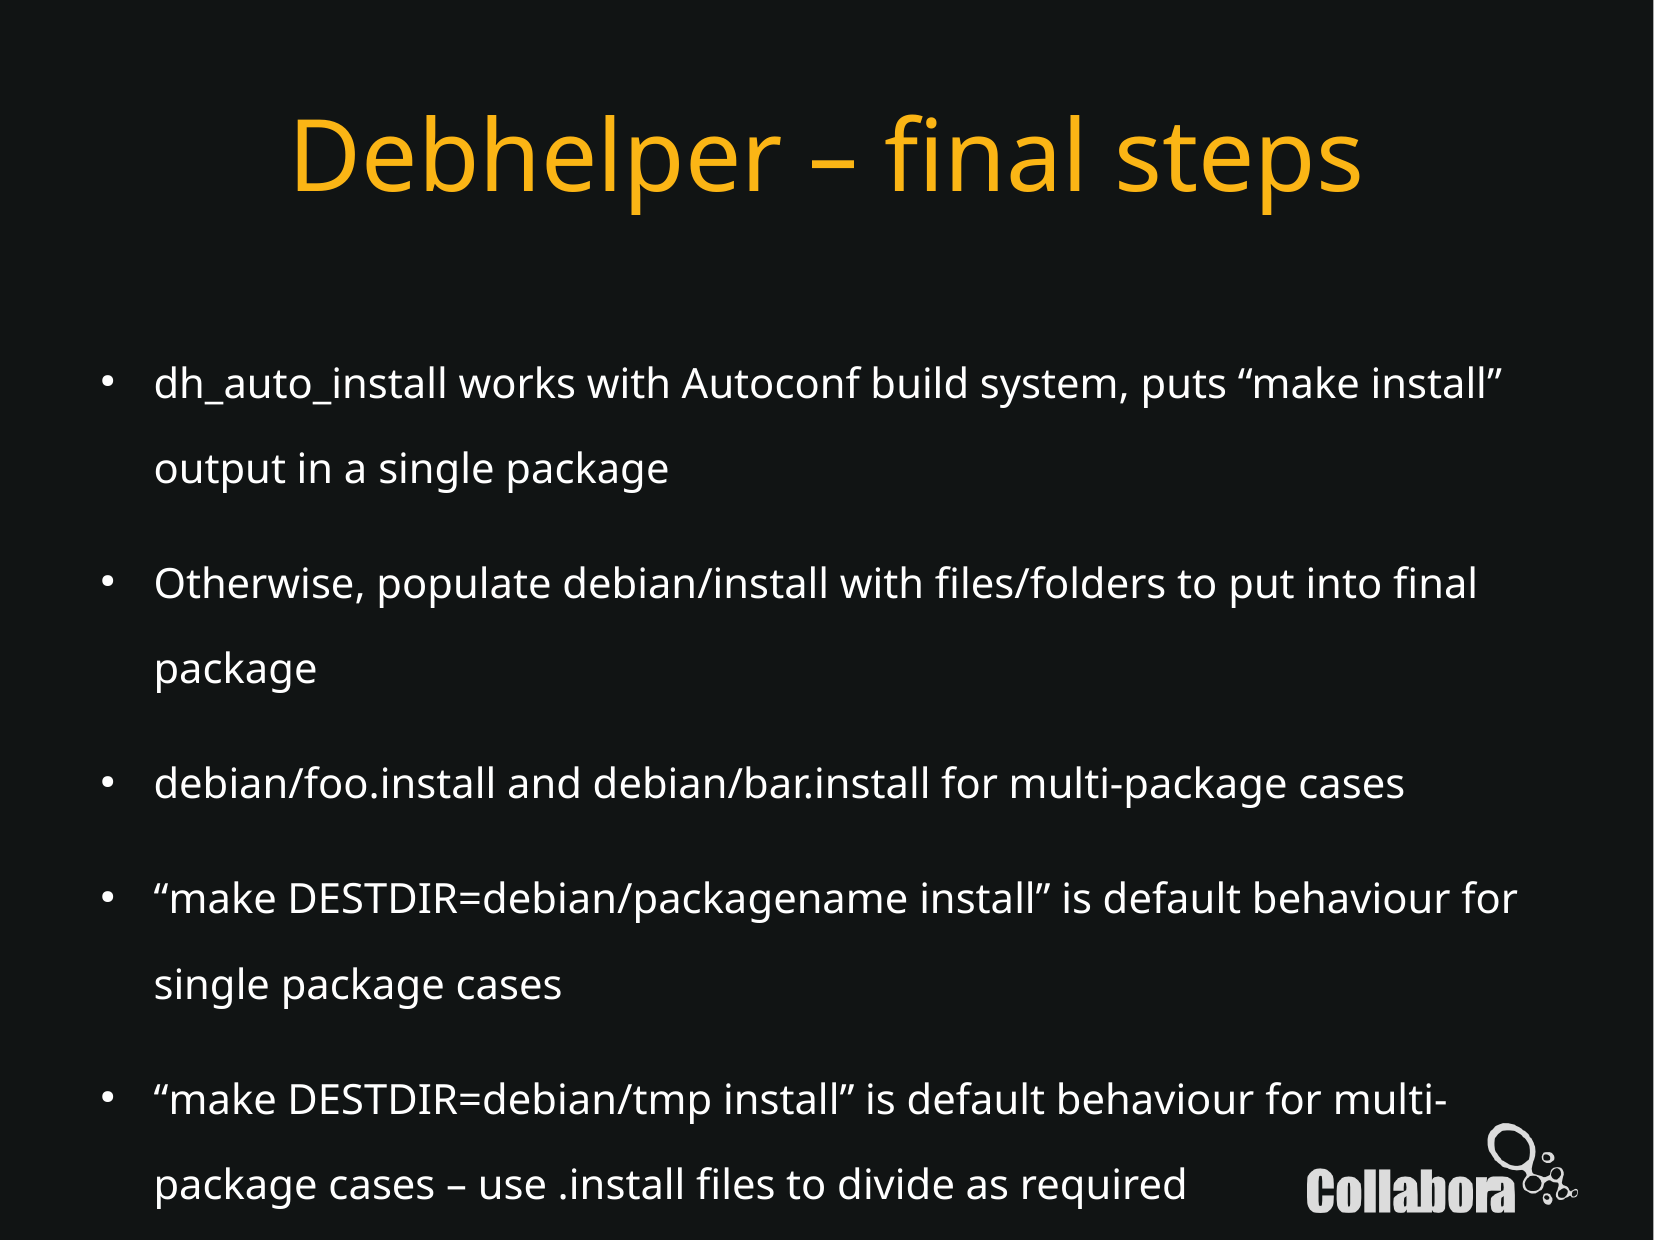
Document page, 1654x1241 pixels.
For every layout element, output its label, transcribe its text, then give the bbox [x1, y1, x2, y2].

title Debhelper – final steps [82, 49, 1571, 257]
list dh_auto_install works with Autoconf build system, puts “make install” output in a single package Otherwise, populate debian/install with files/folders to put into final package debian/foo.install and debian/bar.install for multi-package cases “make DESTDIR=debian/packagename install” is default behaviour for single package cases “make DESTDIR=debian/tmp install” is default behaviour for multi-package cases – use .install files to divide as required [82, 324, 1571, 1109]
picture [1307, 1123, 1578, 1213]
